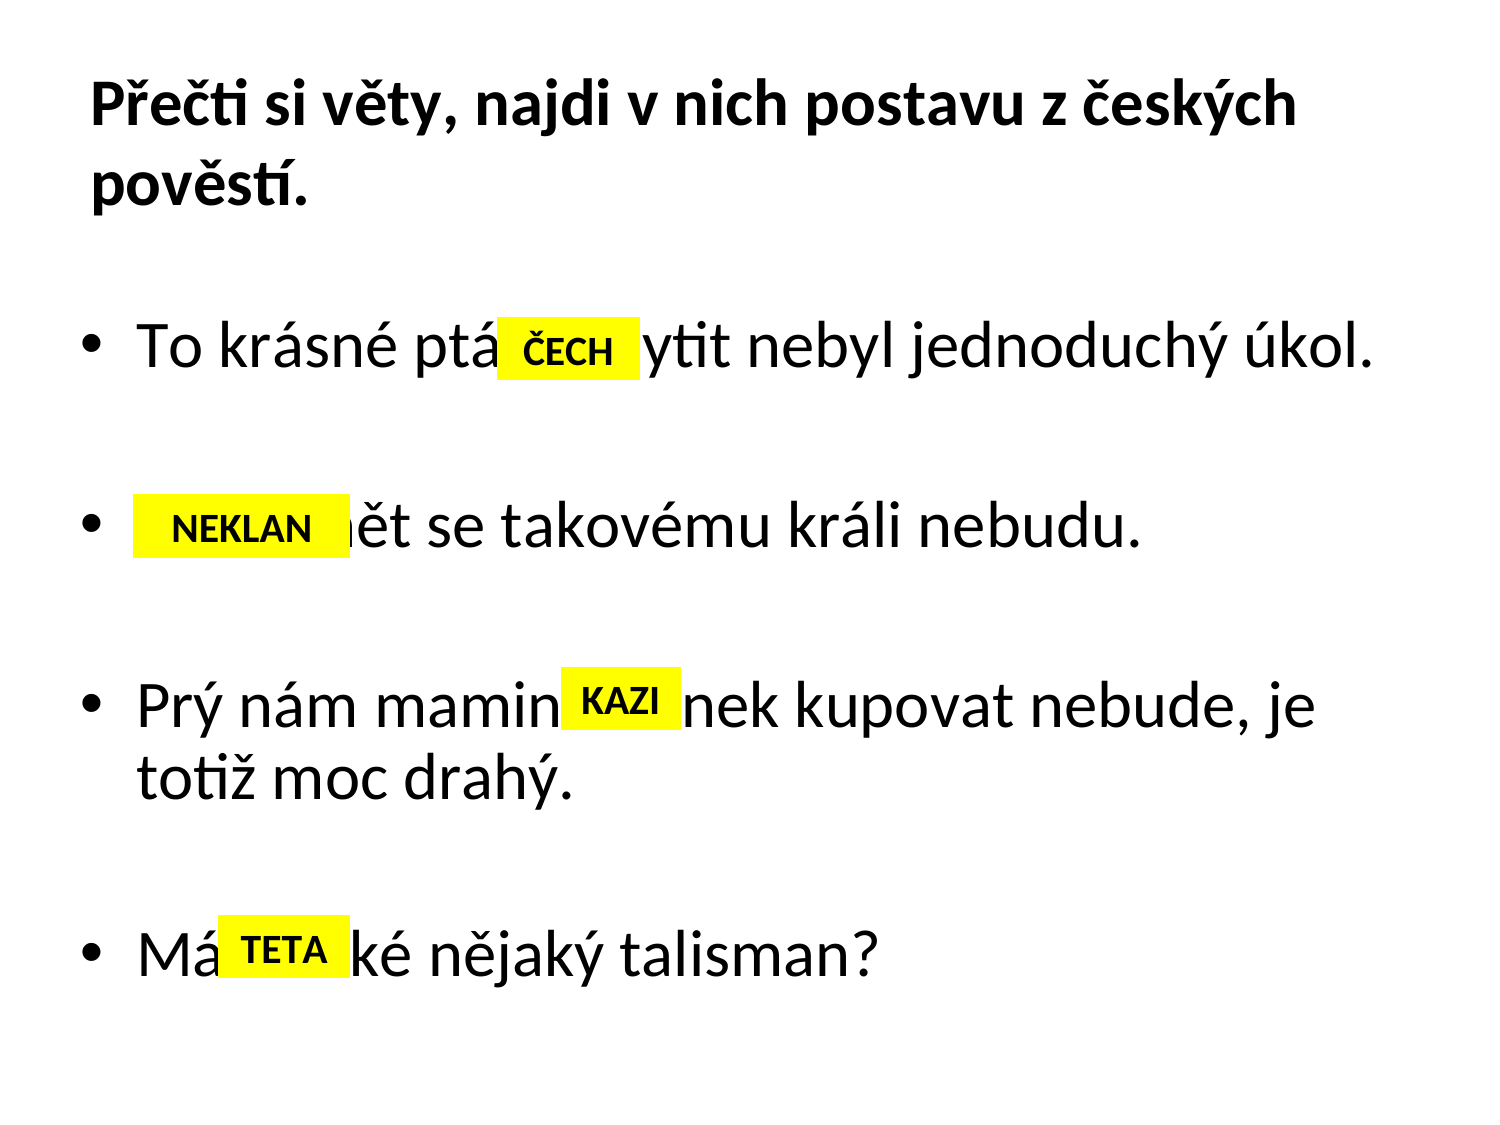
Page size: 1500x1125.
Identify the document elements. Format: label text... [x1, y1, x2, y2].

text_box NEKLAN [135, 496, 349, 556]
text_box KAZI [562, 668, 680, 728]
title Přečti si věty, najdi v nich postavu z českých pověstí. [75, 45, 1426, 233]
list To krásné ptáče chytit nebyl jednoduchý úkol. Ne, klanět se takovému králi nebudu. Prý nám maminka zinek kupovat nebude, je totiž moc drahý. Máte také nějaký talisman? [64, 302, 1415, 1091]
text_box TETA [219, 916, 349, 977]
text_box ČECH [498, 318, 638, 378]
